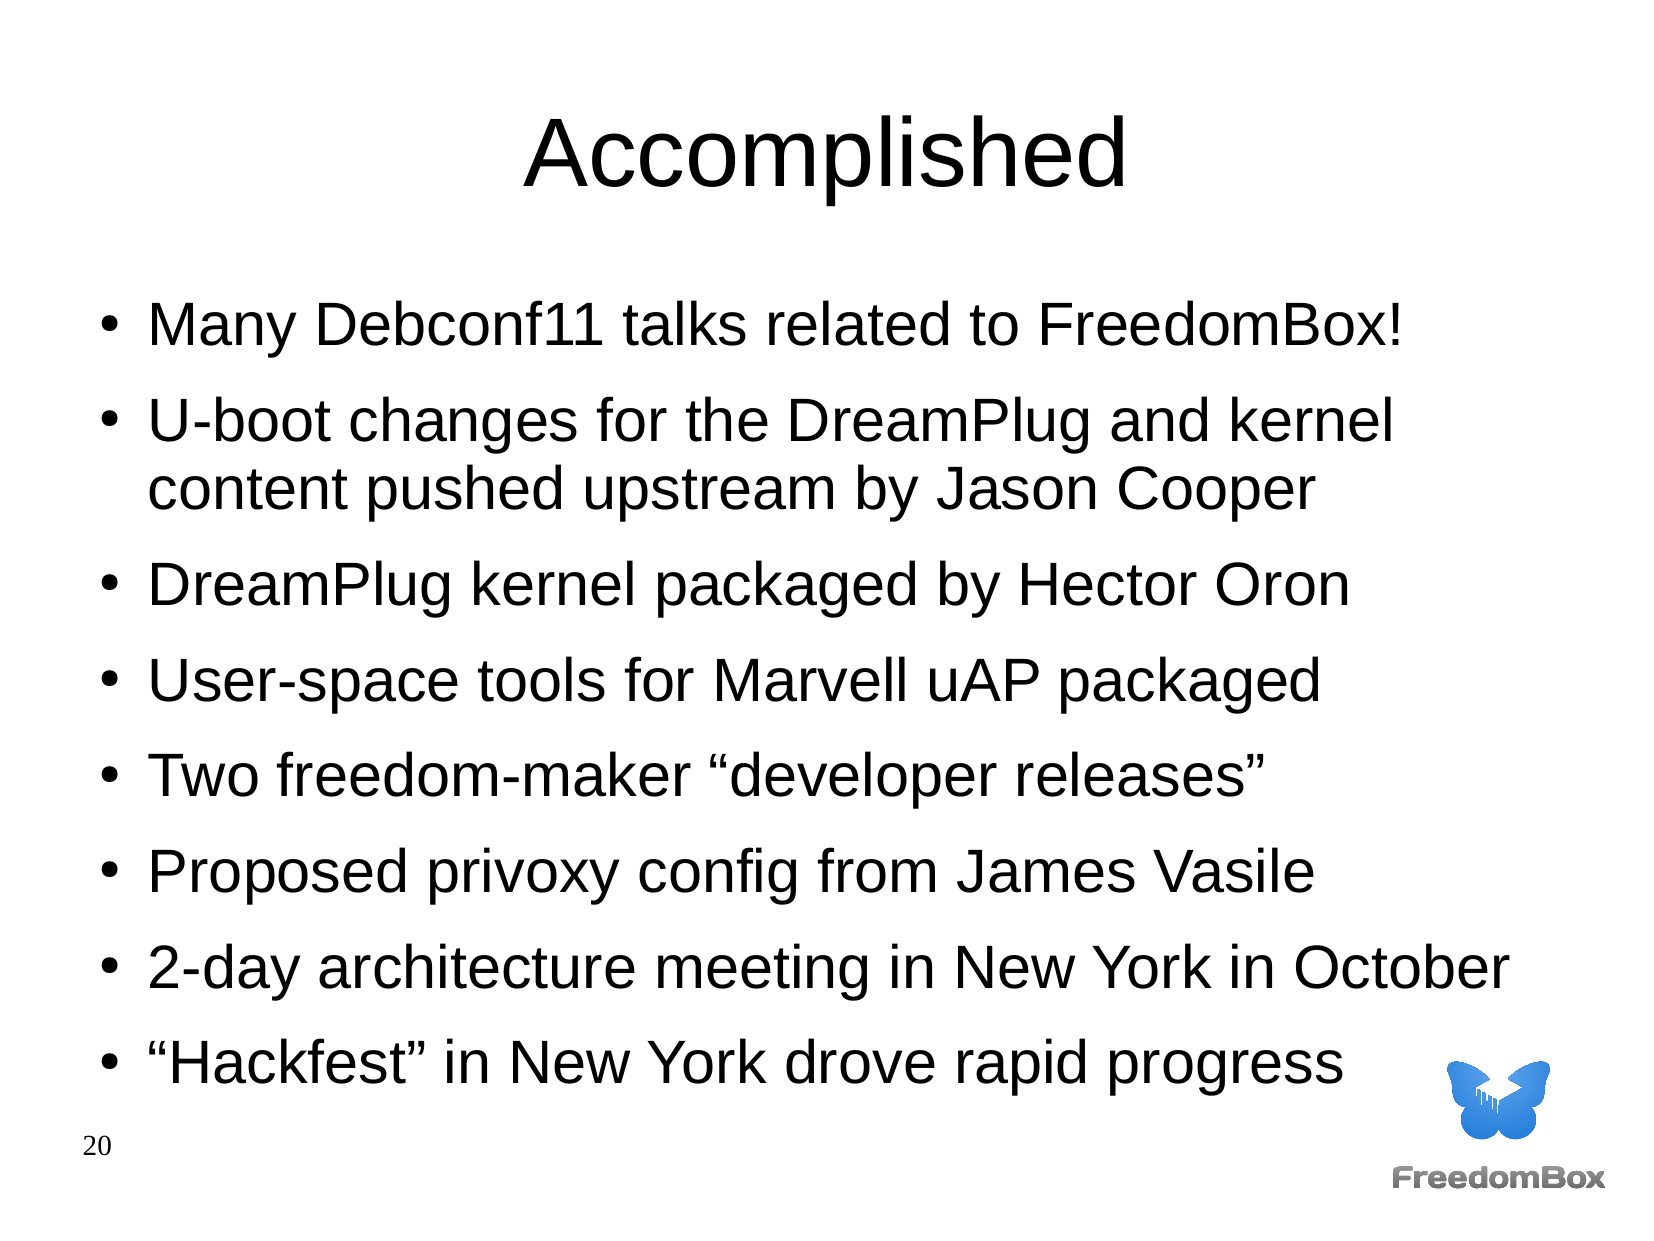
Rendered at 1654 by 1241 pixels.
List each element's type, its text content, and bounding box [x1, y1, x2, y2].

list Many Debconf11 talks related to FreedomBox! U-boot changes for the DreamPlug and kernel content pushed upstream by Jason Cooper DreamPlug kernel packaged by Hector Oron User-space tools for Marvell uAP packaged Two freedom-maker “developer releases” Proposed privoxy config from James Vasile 2-day architecture meeting in New York in October “Hackfest” in New York drove rapid progress [82, 290, 1571, 1109]
title Accomplished [82, 49, 1571, 257]
